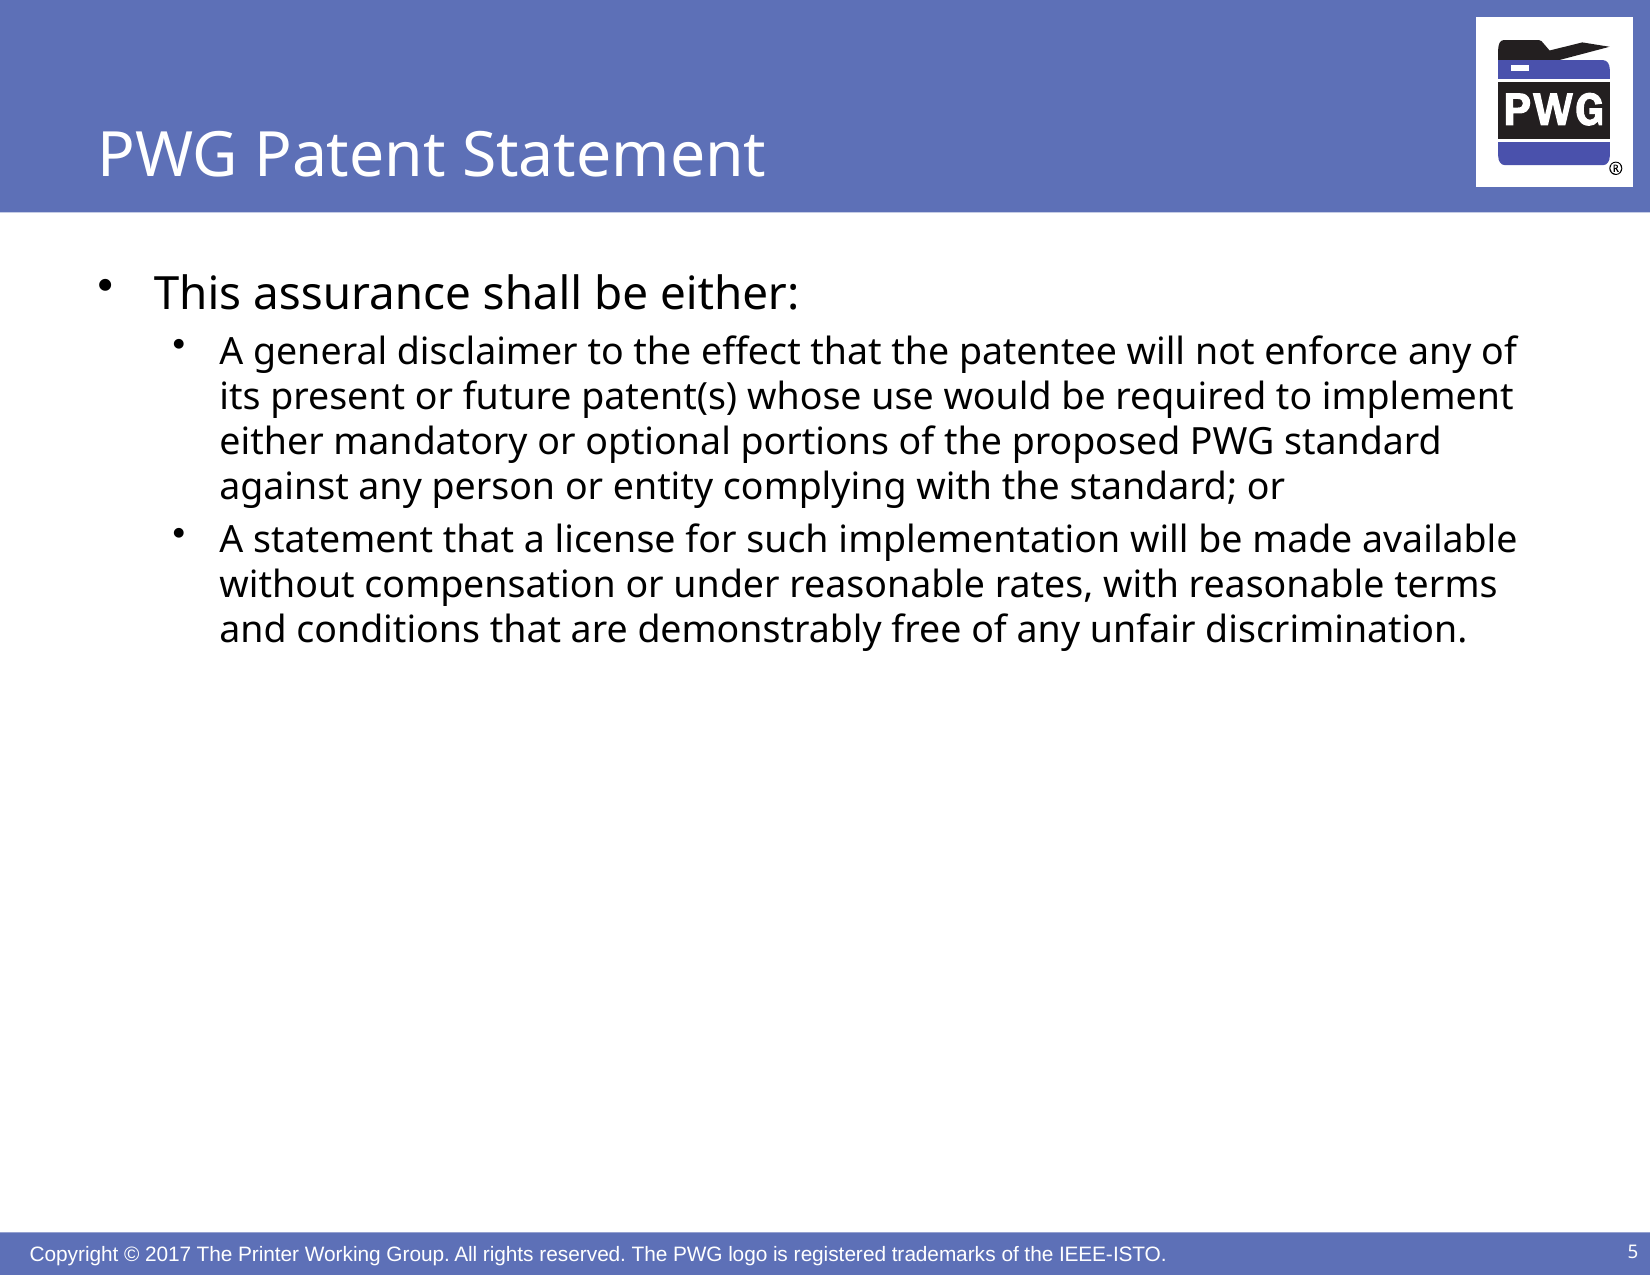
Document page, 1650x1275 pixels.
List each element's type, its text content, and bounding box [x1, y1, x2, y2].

title PWG Patent Statement [82, 8, 1449, 198]
list This assurance shall be either: A general disclaimer to the effect that the patentee will not enforce any of its present or future patent(s) whose use would be required to implement either mandatory or optional portions of the proposed PWG standard against any person or entity complying with the standard; or A statement that a license for such implementation will be made available without compensation or under reasonable rates, with reasonable terms and conditions that are demonstrably free of any unfair discrimination. [82, 254, 1568, 1233]
